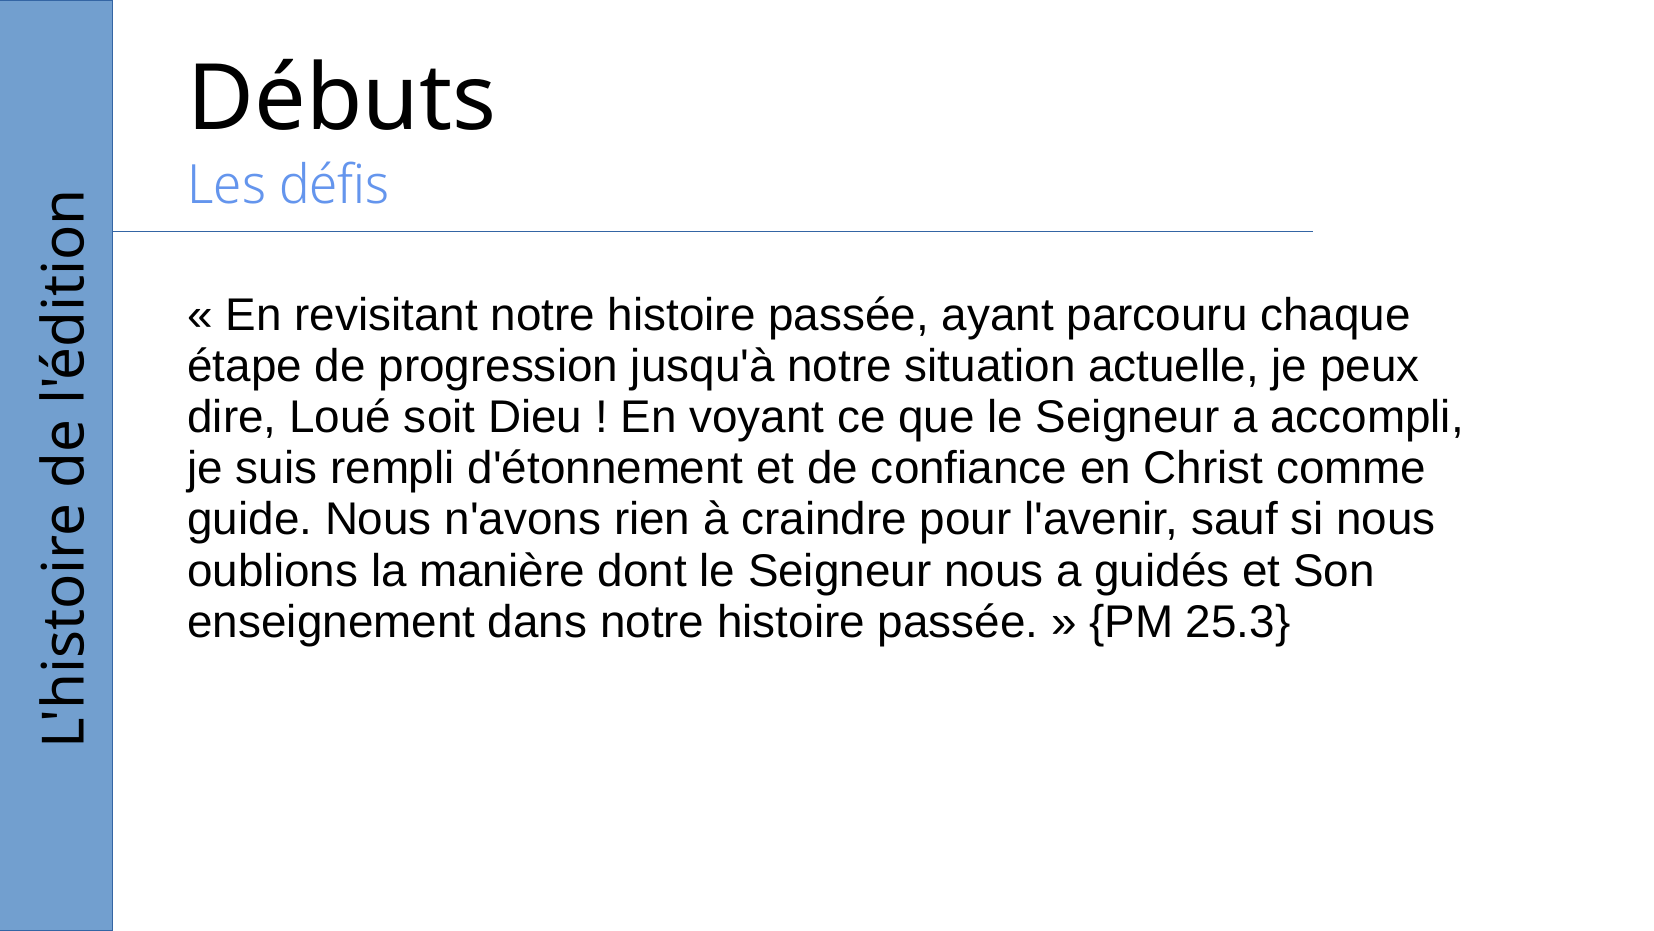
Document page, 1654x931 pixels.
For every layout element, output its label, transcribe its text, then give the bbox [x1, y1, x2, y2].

text_box L'histoire de l'édition [13, 37, 105, 901]
text_box [0, 0, 113, 931]
title Débuts [187, 34, 1571, 125]
subtitle « En revisitant notre histoire passée, ayant parcouru chaque étape de progression jusqu'à notre situation actuelle, je peux dire, Loué soit Dieu ! En voyant ce que le Seigneur a accompli, je suis rempli d'étonnement et de confiance en Christ comme guide. Nous n'avons rien à craindre pour l'avenir, sauf si nous oublions la manière dont le Seigneur nous a guidés et Son enseignement dans notre histoire passée. » {PM 25.3} [187, 288, 1501, 826]
title Les défis [187, 125, 1571, 239]
